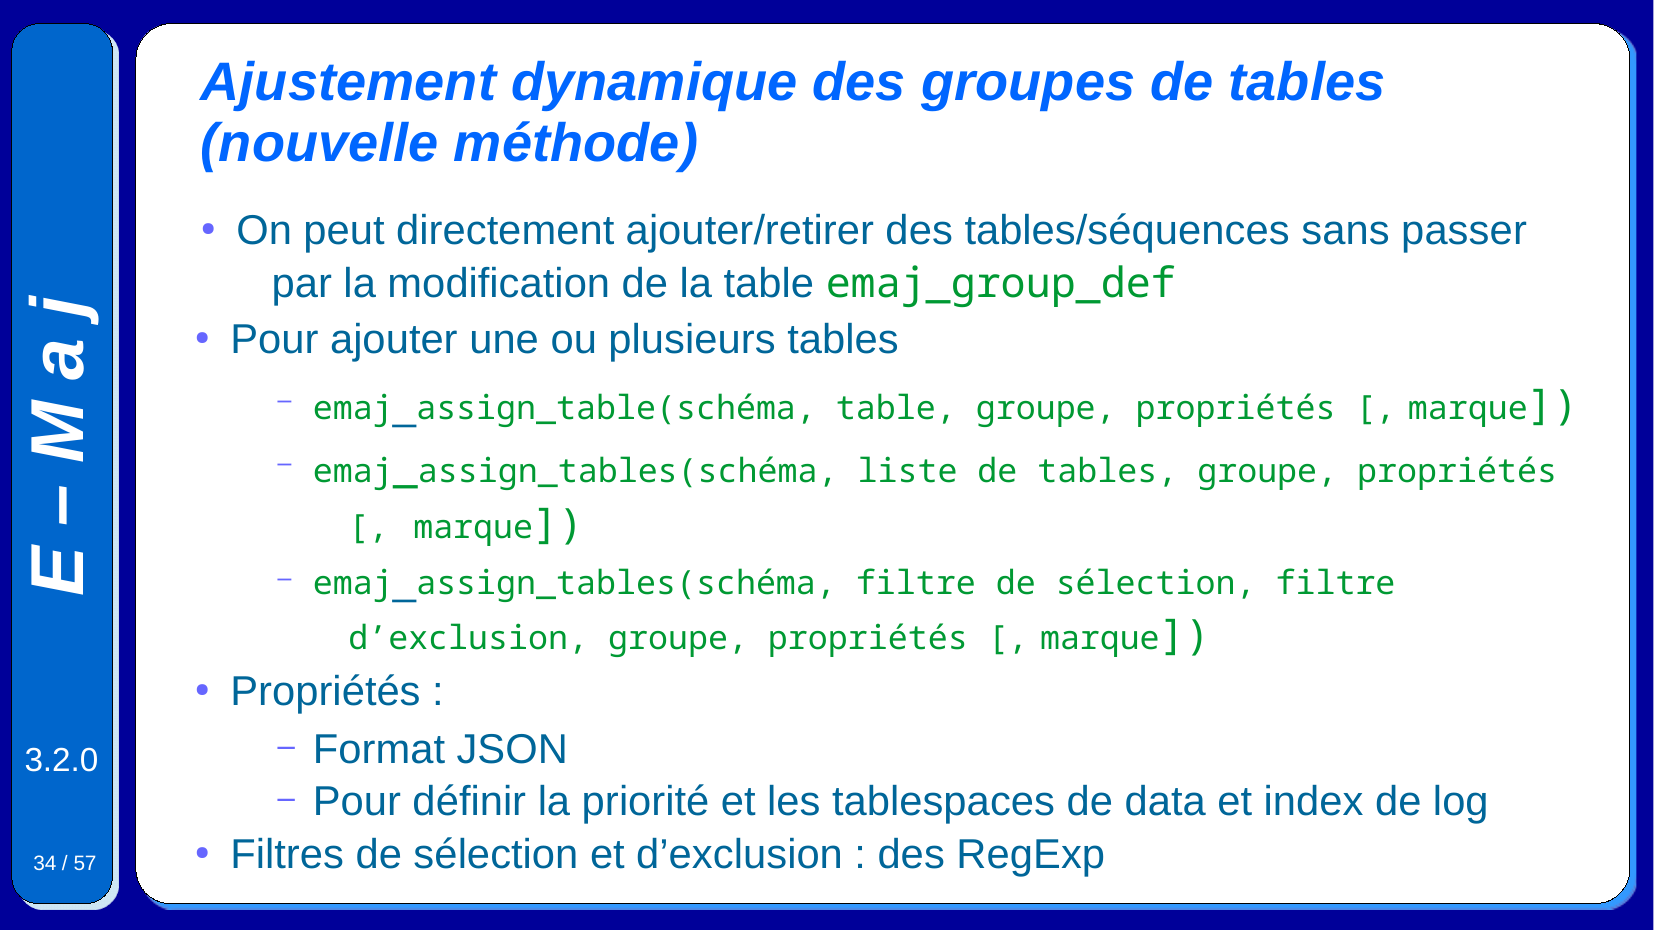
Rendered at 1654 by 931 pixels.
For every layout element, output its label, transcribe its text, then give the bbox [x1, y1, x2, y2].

title Ajustement dynamique des groupes de tables (nouvelle méthode) [200, 34, 1575, 191]
list On peut directement ajouter/retirer des tables/séquences sans passer par la modification de la table emaj_group_def Pour ajouter une ou plusieurs tables emaj_assign_table(schéma, table, groupe, propriétés [, marque]) emaj_assign_tables(schéma, liste de tables, groupe, propriétés [, marque]) emaj_assign_tables(schéma, filtre de sélection, filtre d’exclusion, groupe, propriétés [, marque]) Propriétés : Format JSON Pour définir la priorité et les tablespaces de data et index de log Filtres de sélection et d’exclusion : des RegExp [177, 206, 1587, 834]
